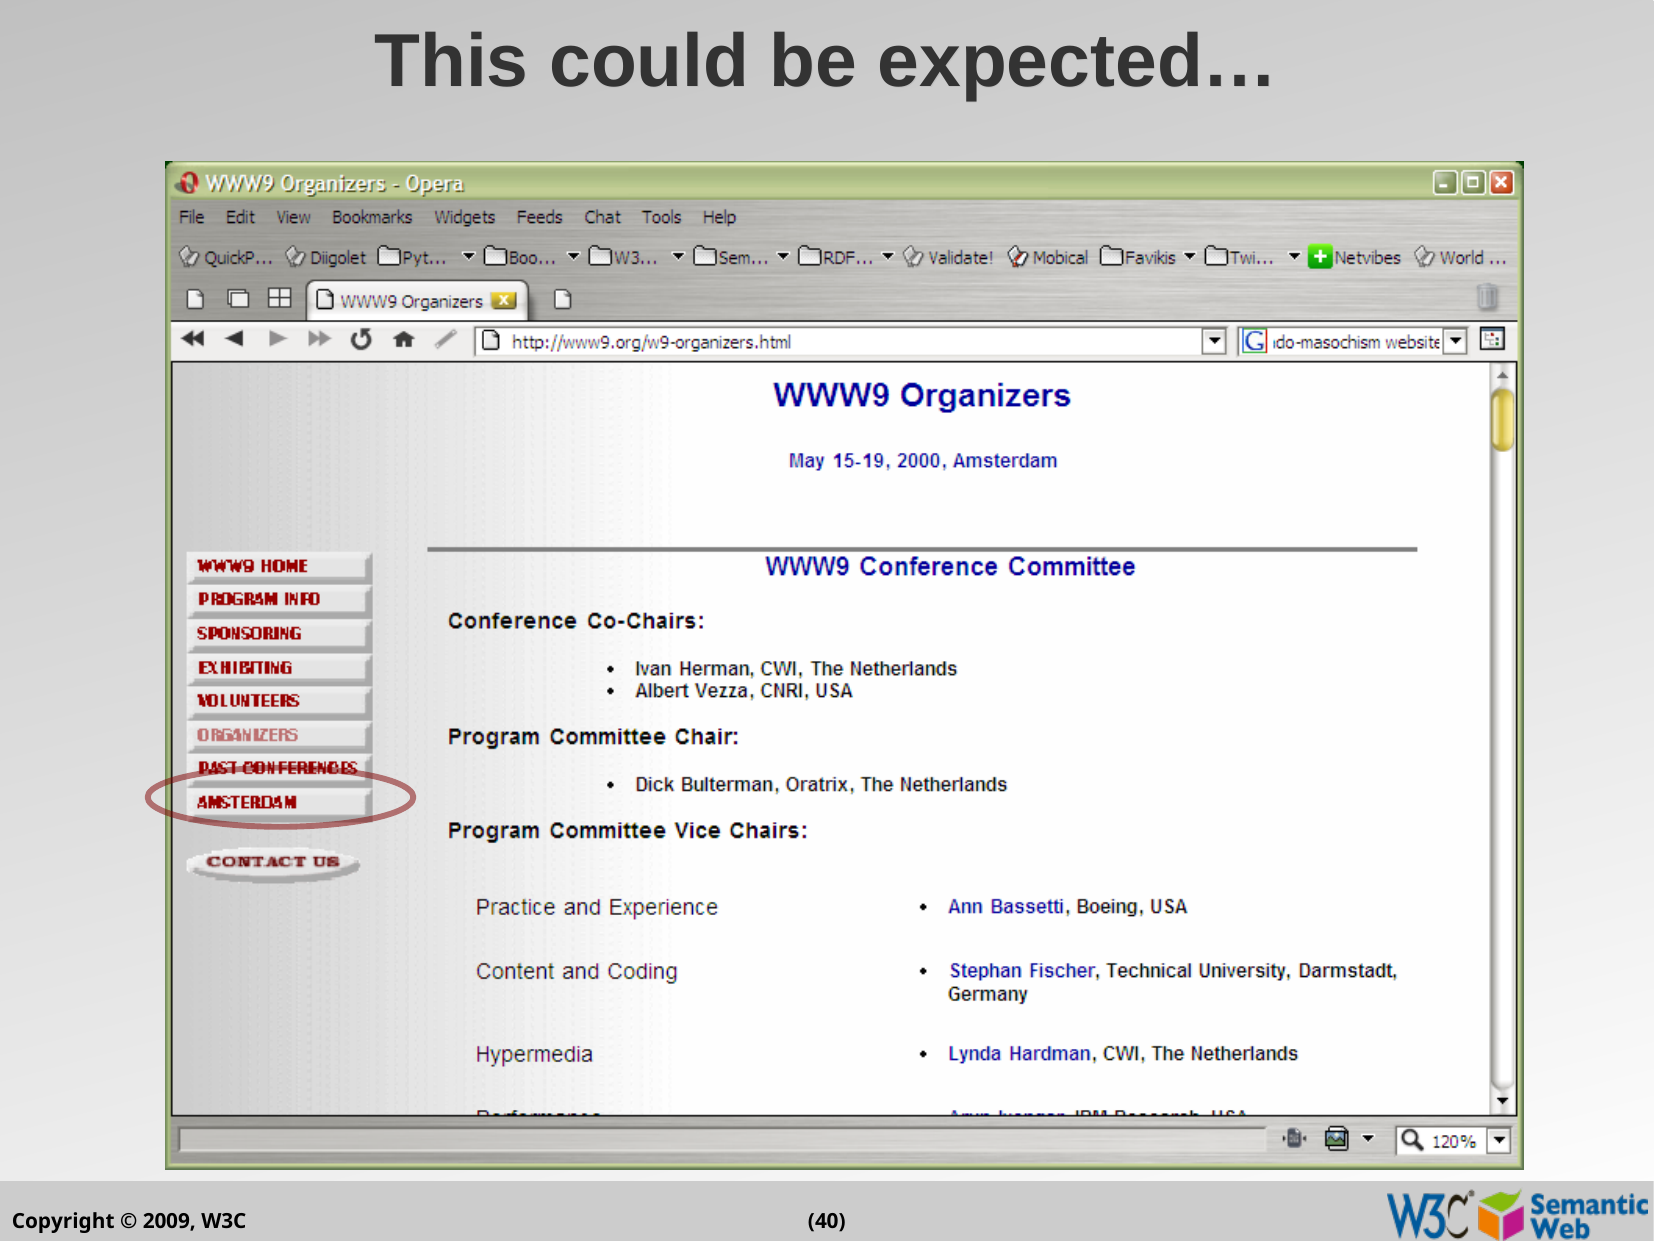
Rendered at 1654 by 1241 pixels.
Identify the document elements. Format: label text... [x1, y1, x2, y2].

picture [165, 771, 410, 823]
title This could be expected… [0, 0, 1654, 119]
picture [165, 161, 1524, 1170]
picture [1387, 1187, 1648, 1241]
